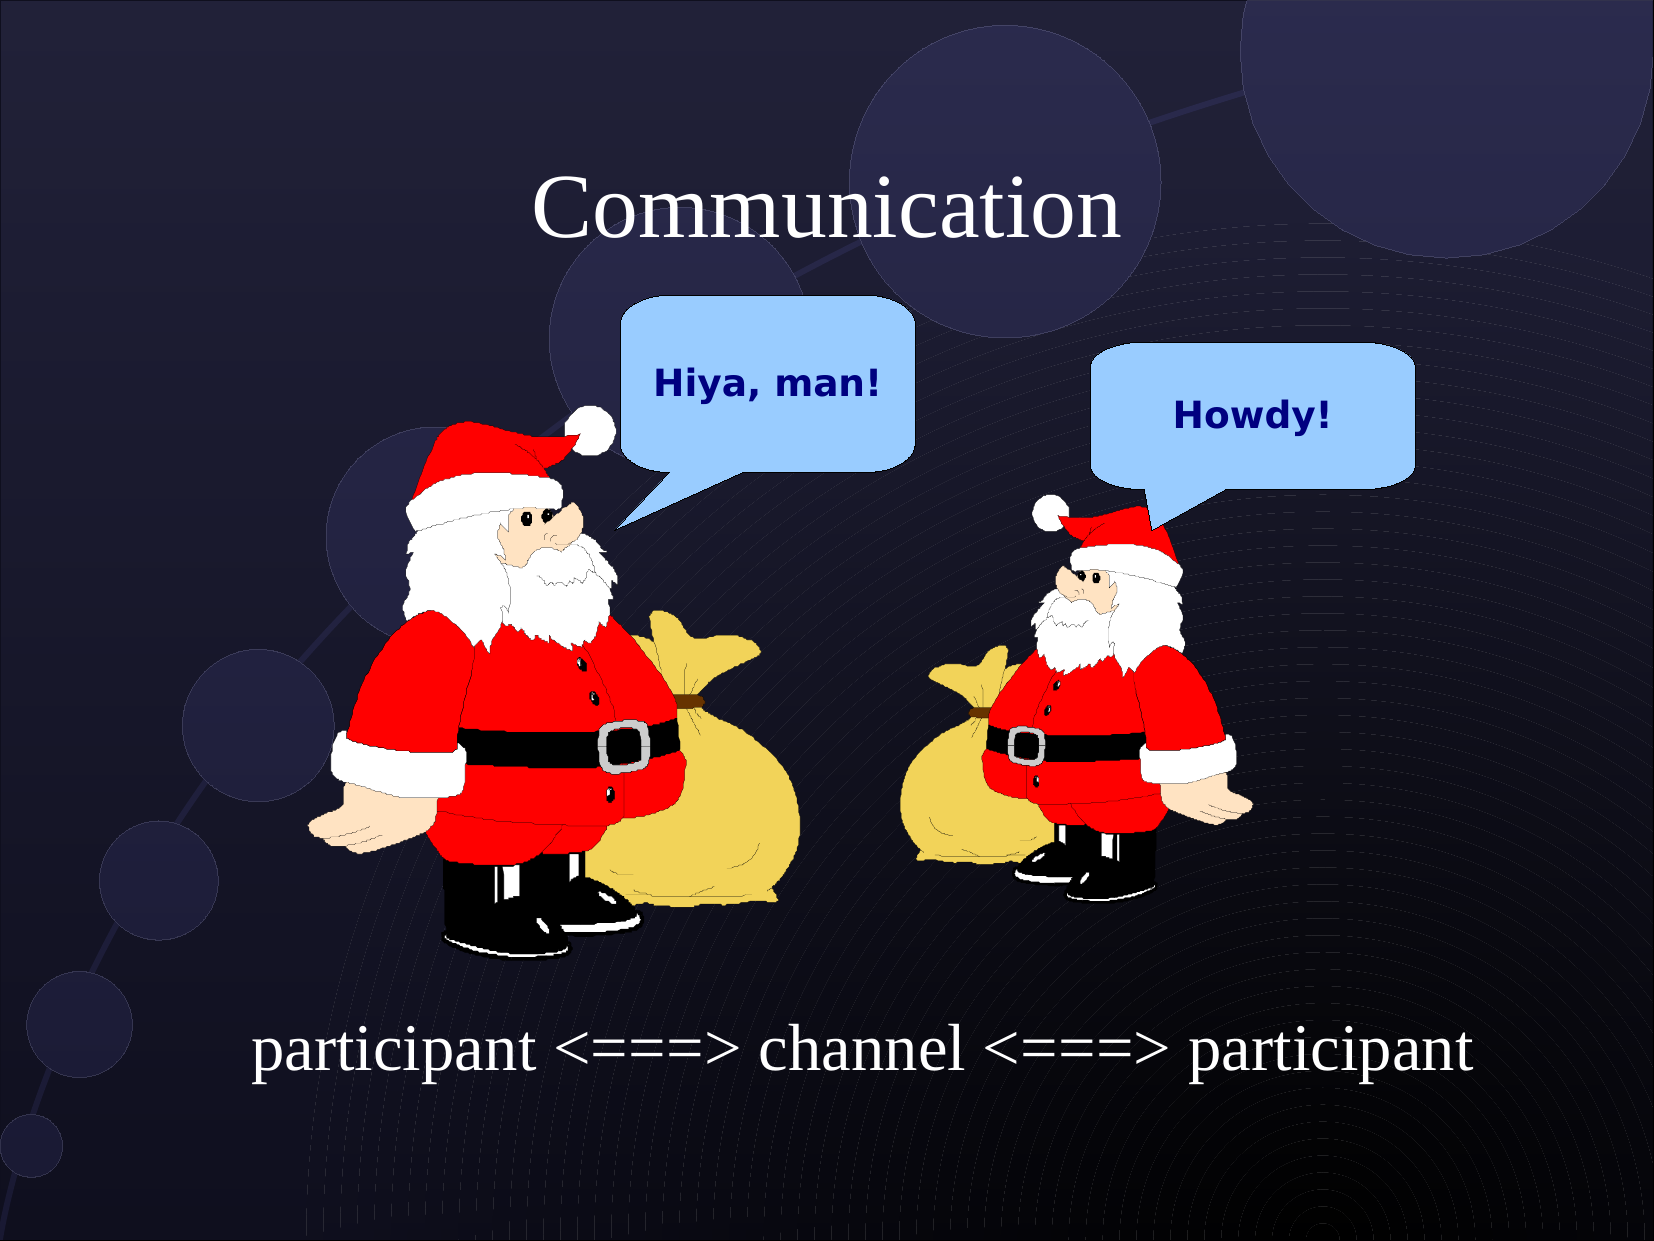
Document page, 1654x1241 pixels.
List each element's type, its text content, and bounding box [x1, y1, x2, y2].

text_box Hiya, man! [614, 295, 916, 531]
text_box Howdy! [1090, 342, 1416, 531]
text_box participant <===> channel <===> participant [236, 1003, 1536, 1093]
picture [307, 405, 801, 961]
title Communication [121, 102, 1534, 311]
picture [900, 494, 1254, 904]
